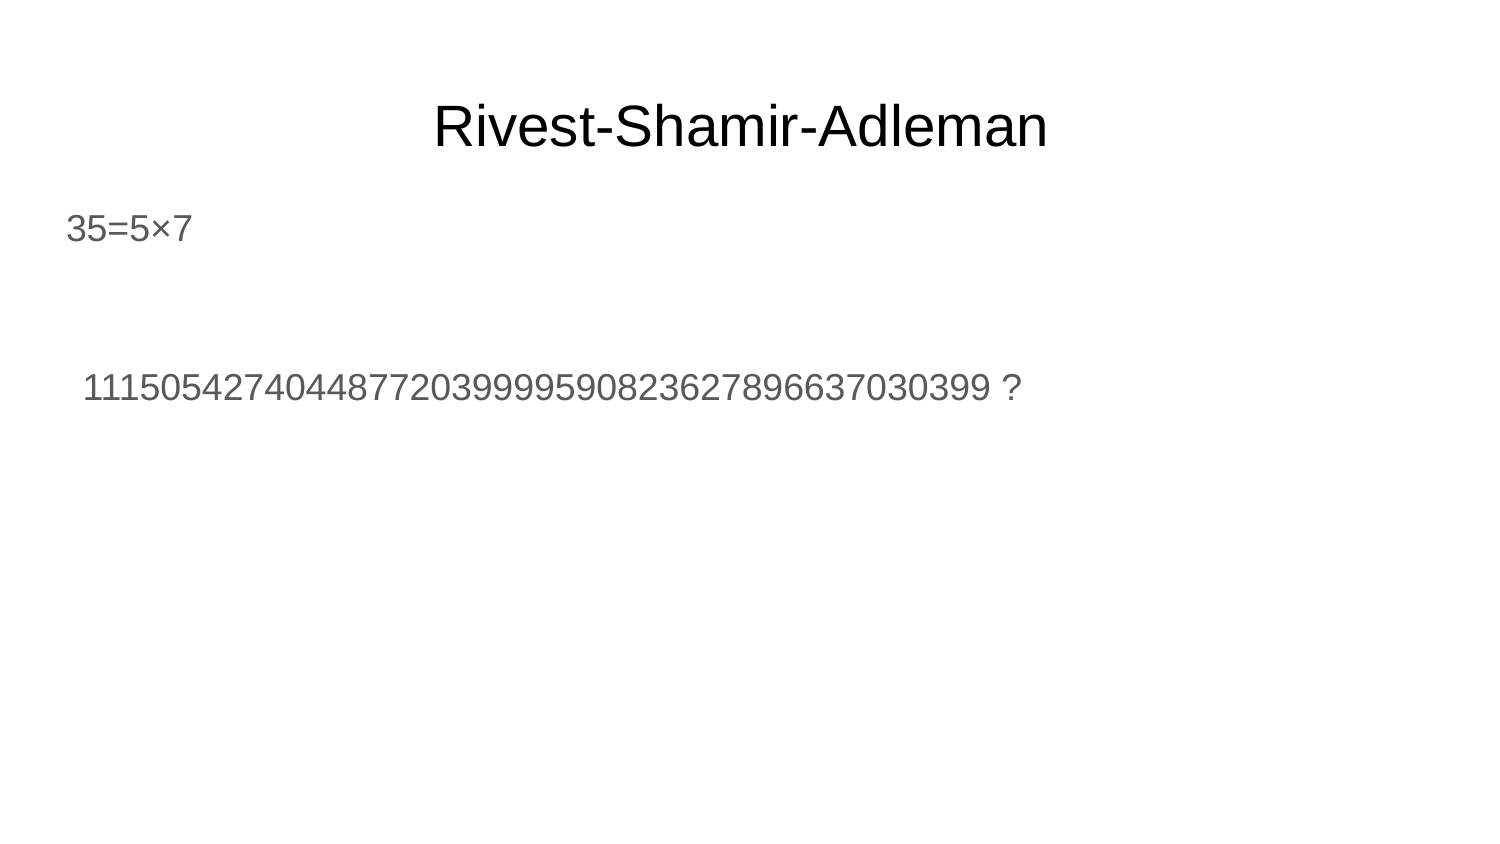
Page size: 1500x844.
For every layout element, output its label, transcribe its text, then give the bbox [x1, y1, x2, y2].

title Rivest-Shamir-Adleman [418, 72, 1082, 167]
list 11150542740448772039999590823627896637030399 ? [67, 347, 1464, 442]
list 35=5×7 [51, 189, 1448, 283]
